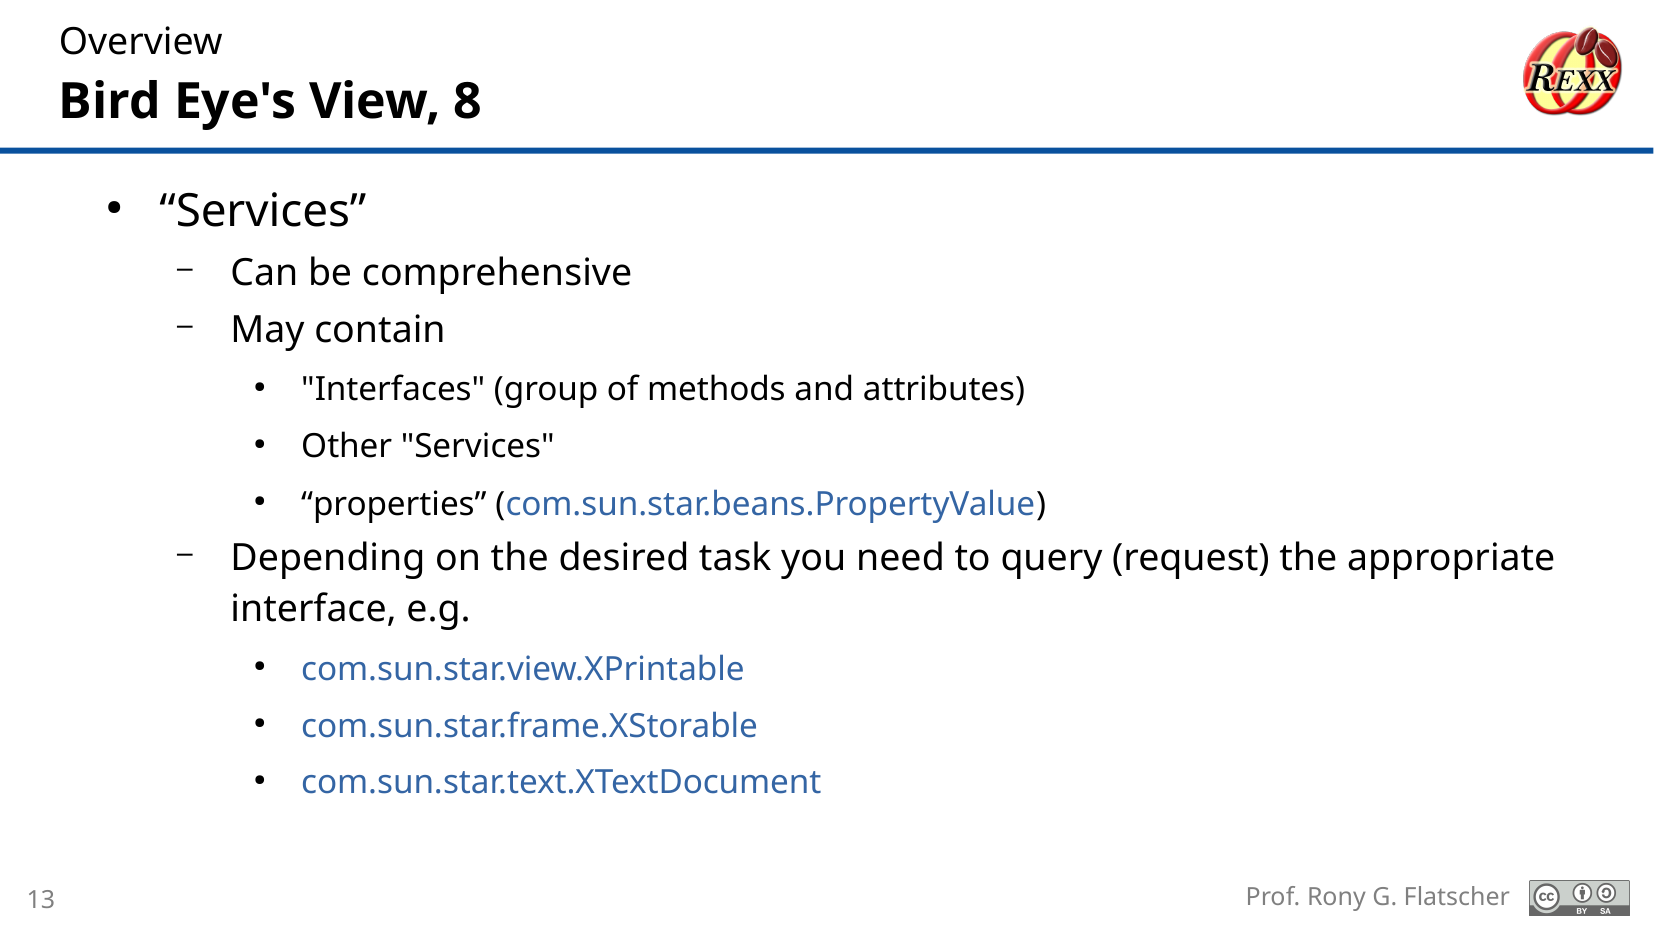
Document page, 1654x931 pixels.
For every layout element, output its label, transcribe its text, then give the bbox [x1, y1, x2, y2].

list “Services” Can be comprehensive May contain "Interfaces" (group of methods and attributes) Other "Services" “properties” (com.sun.star.beans.PropertyValue) Depending on the desired task you need to query (request) the appropriate interface, e.g. com.sun.star.view.XPrintable com.sun.star.frame.XStorable com.sun.star.text.XTextDocument [88, 177, 1577, 857]
title Overview Bird Eye's View, 8 [0, 0, 1625, 148]
